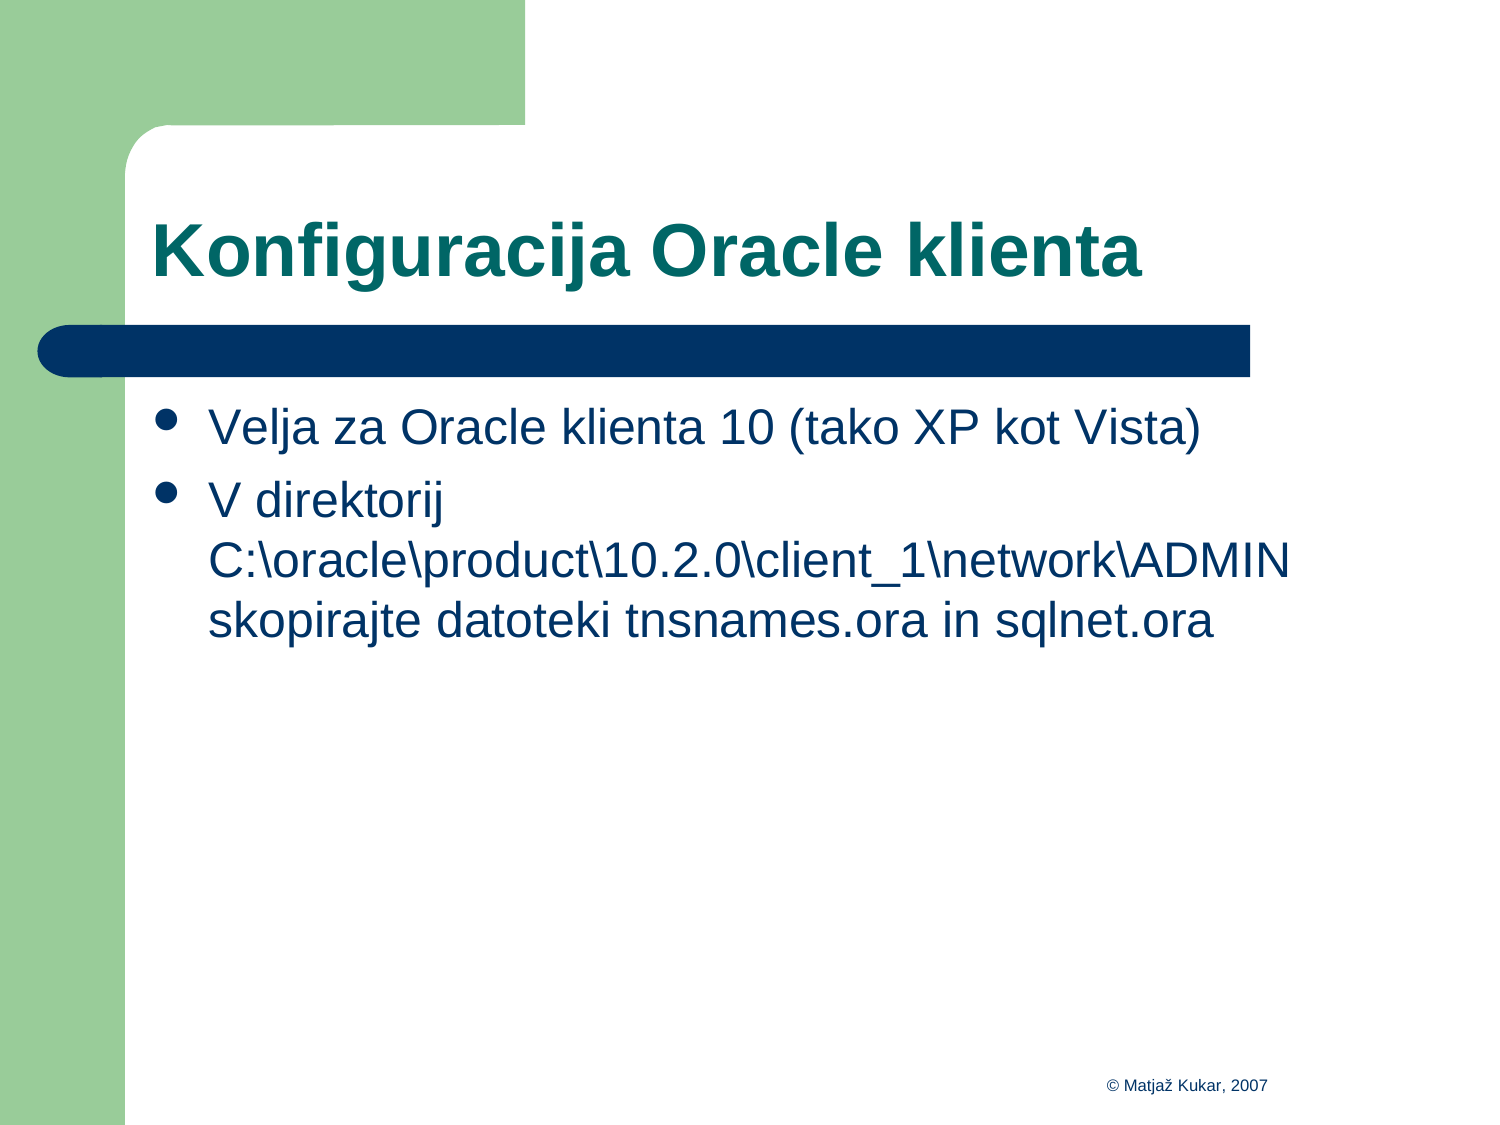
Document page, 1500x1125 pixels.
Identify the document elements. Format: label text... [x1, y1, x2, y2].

title Konfiguracija Oracle klienta [136, 136, 1414, 301]
text_box © Matjaž Kukar, 2007 [949, 1025, 1426, 1103]
list Velja za Oracle klienta 10 (tako XP kot Vista) V direktorij C:\oracle\product\10.2.0\client_1\network\ADMIN skopirajte datoteki tnsnames.ora in sqlnet.ora [137, 387, 1400, 999]
